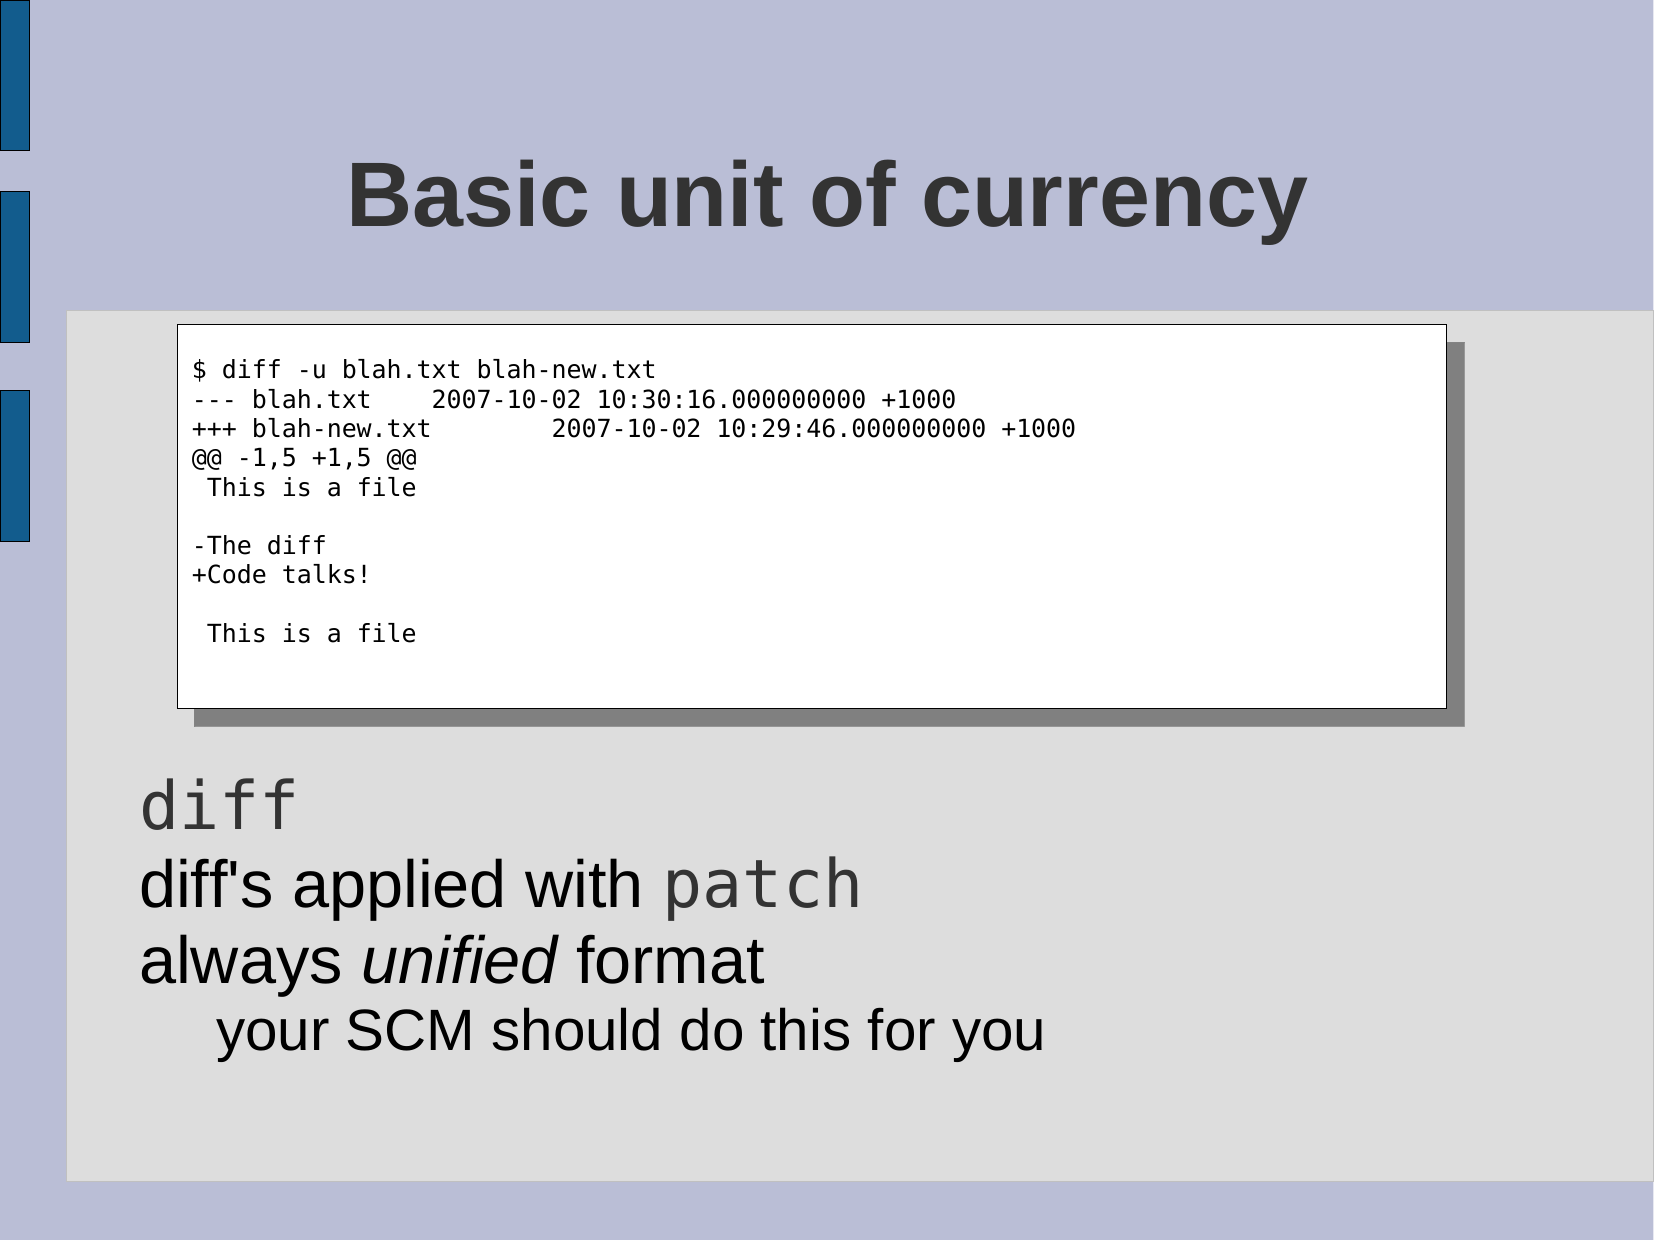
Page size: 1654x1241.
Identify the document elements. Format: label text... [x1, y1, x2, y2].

title Basic unit of currency [121, 91, 1534, 299]
text_box $ diff -u blah.txt blah-new.txt --- blah.txt 2007-10-02 10:30:16.000000000 +1000 +++ blah-new.txt 2007-10-02 10:29:46.000000000 +1000 @@ -1,5 +1,5 @@ This is a file -The diff +Code talks! This is a file [177, 324, 1447, 709]
list diff diff's applied with patch always unified format your SCM should do this for you [121, 767, 1534, 1112]
